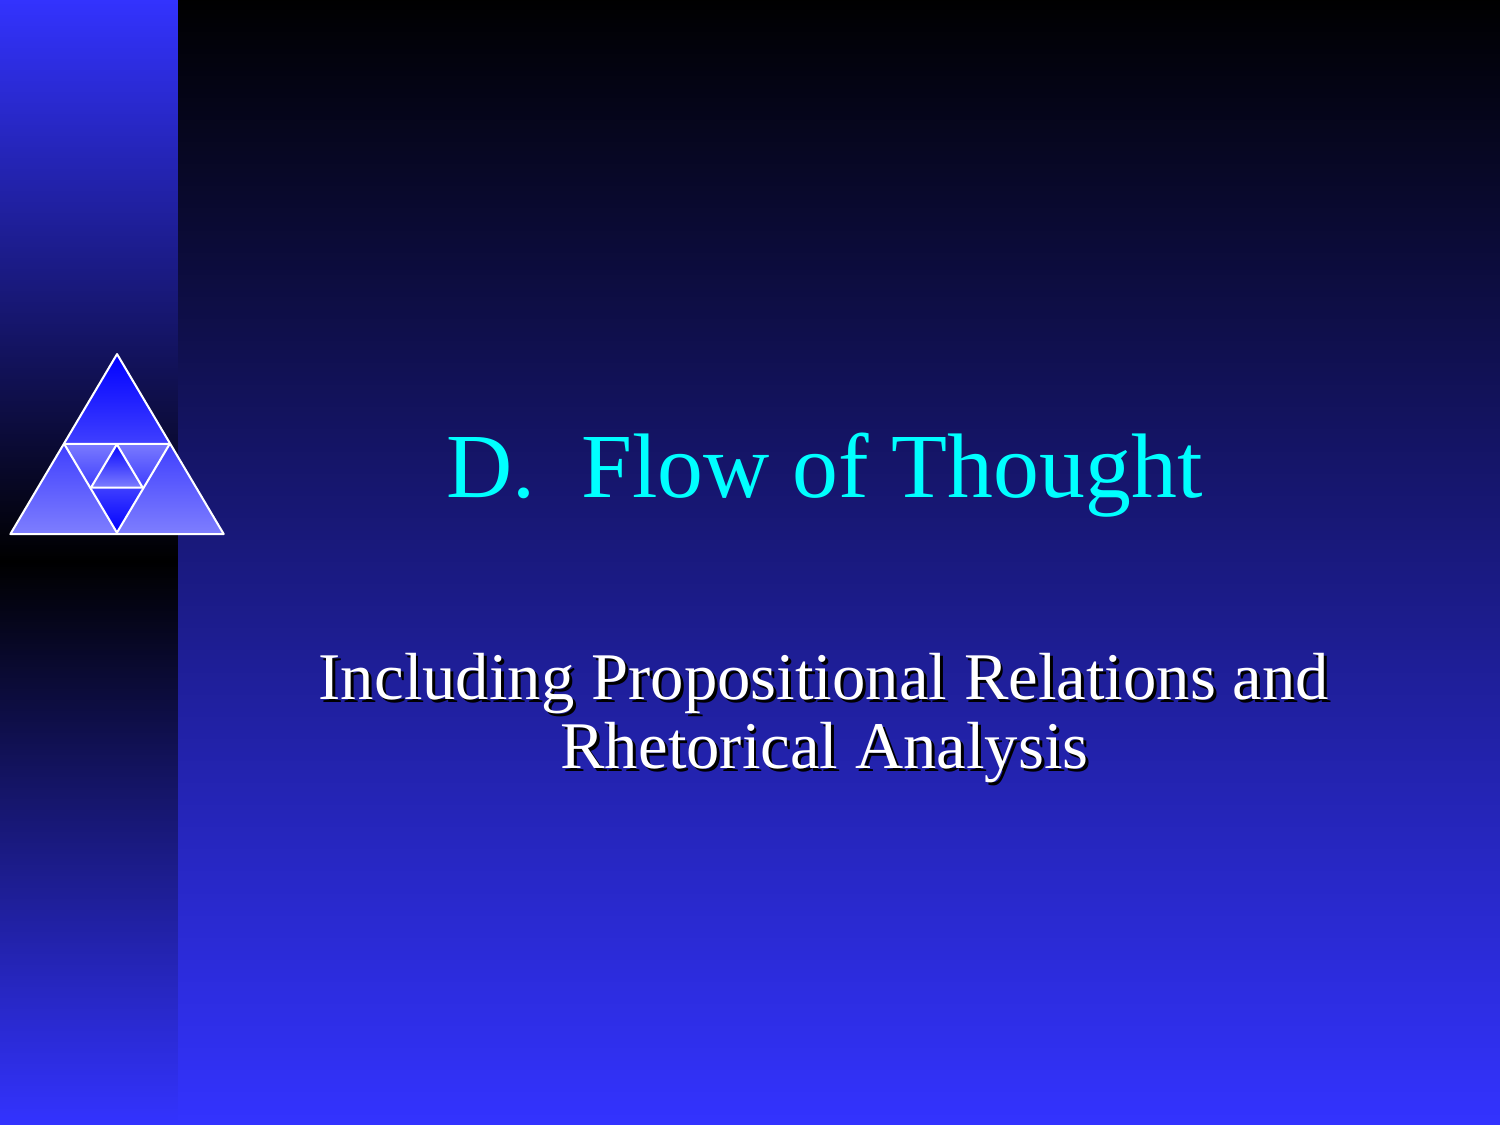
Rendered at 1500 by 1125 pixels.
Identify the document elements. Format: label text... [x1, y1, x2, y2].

subtitle Including Propositional Relations and Rhetorical Analysis [300, 637, 1351, 926]
title D. Flow of Thought [187, 374, 1463, 563]
